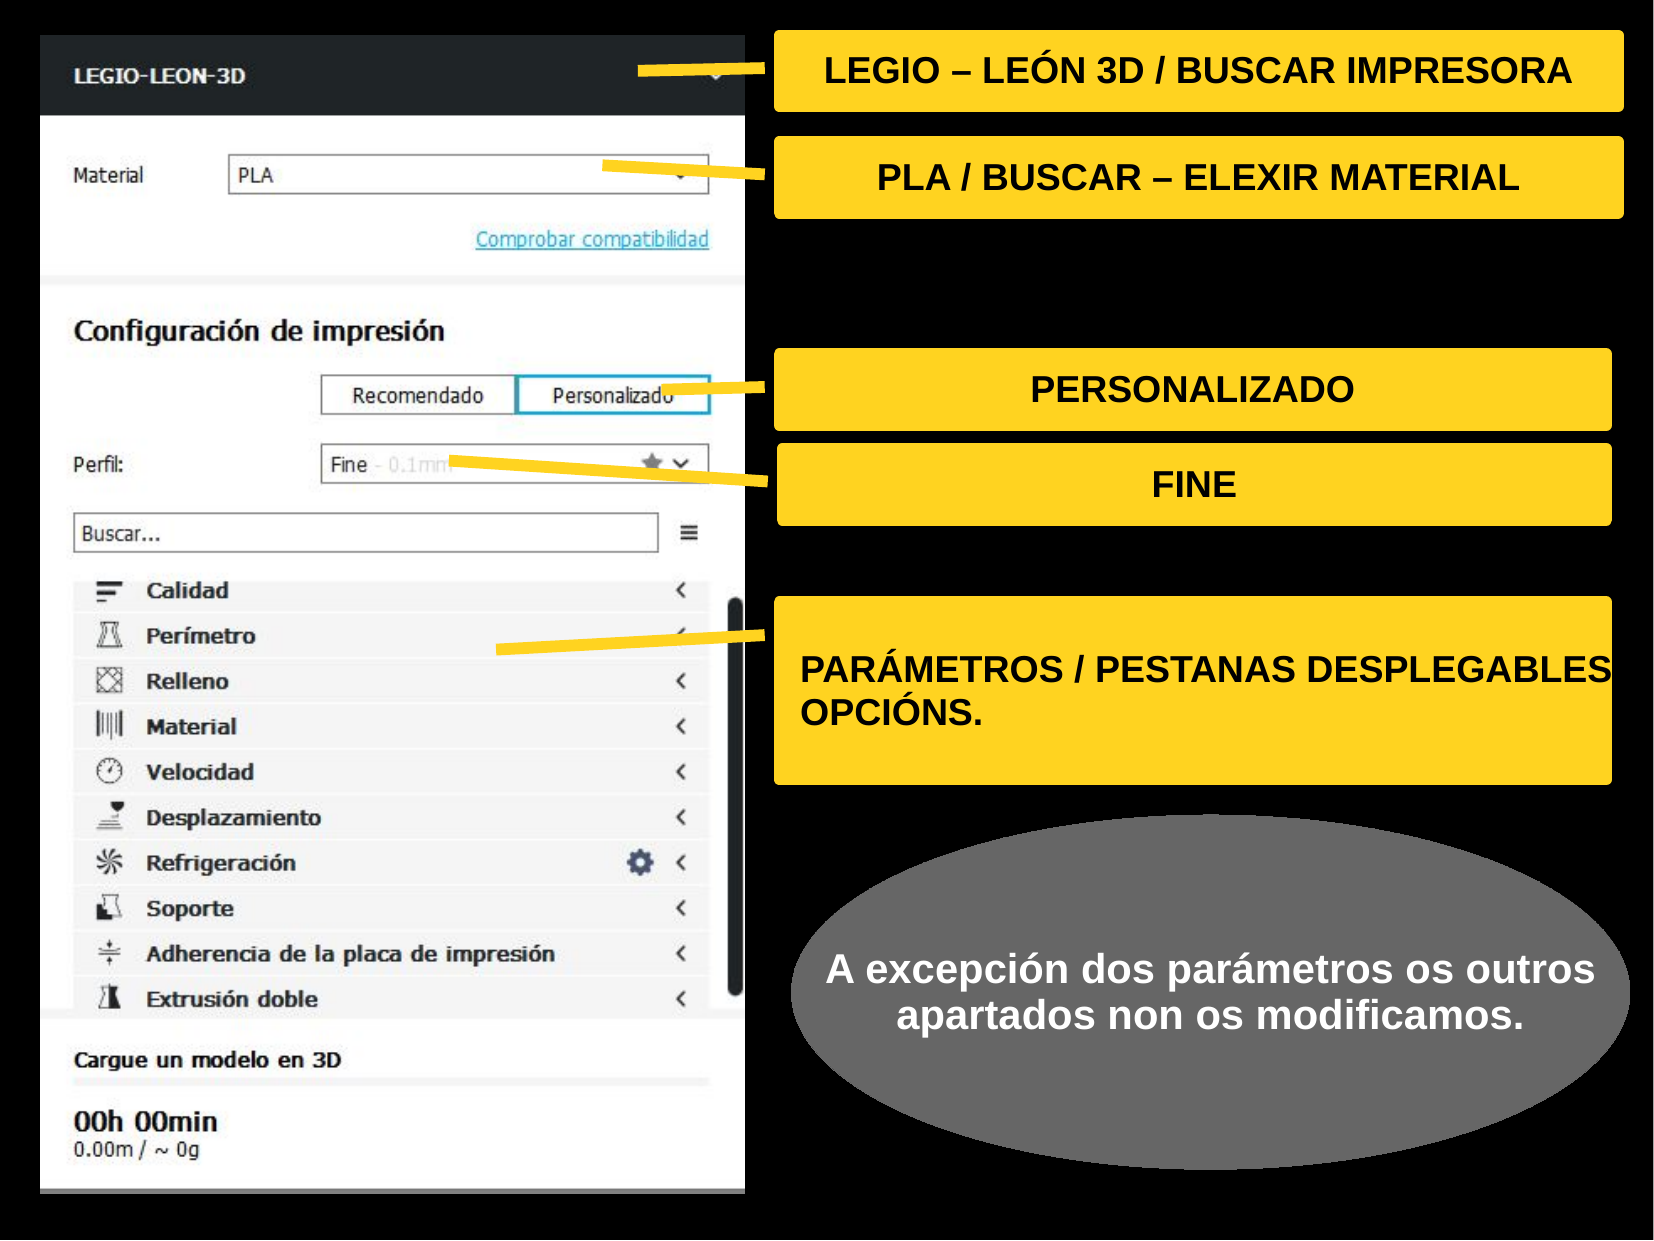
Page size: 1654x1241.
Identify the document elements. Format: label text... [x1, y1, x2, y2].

text_box A excepción dos parámetros os outros apartados non os modificamos. [791, 814, 1630, 1170]
text_box PLA / BUSCAR – ELEXIR MATERIAL [780, 142, 1618, 213]
text_box LEGIO – LEÓN 3D / BUSCAR IMPRESORA [780, 35, 1618, 106]
picture [40, 35, 745, 1194]
text_box FINE [782, 449, 1606, 520]
text_box PARÁMETROS / PESTANAS DESPLEGABLES OPCIÓNS. [780, 602, 1606, 779]
text_box PERSONALIZADO [780, 354, 1606, 425]
